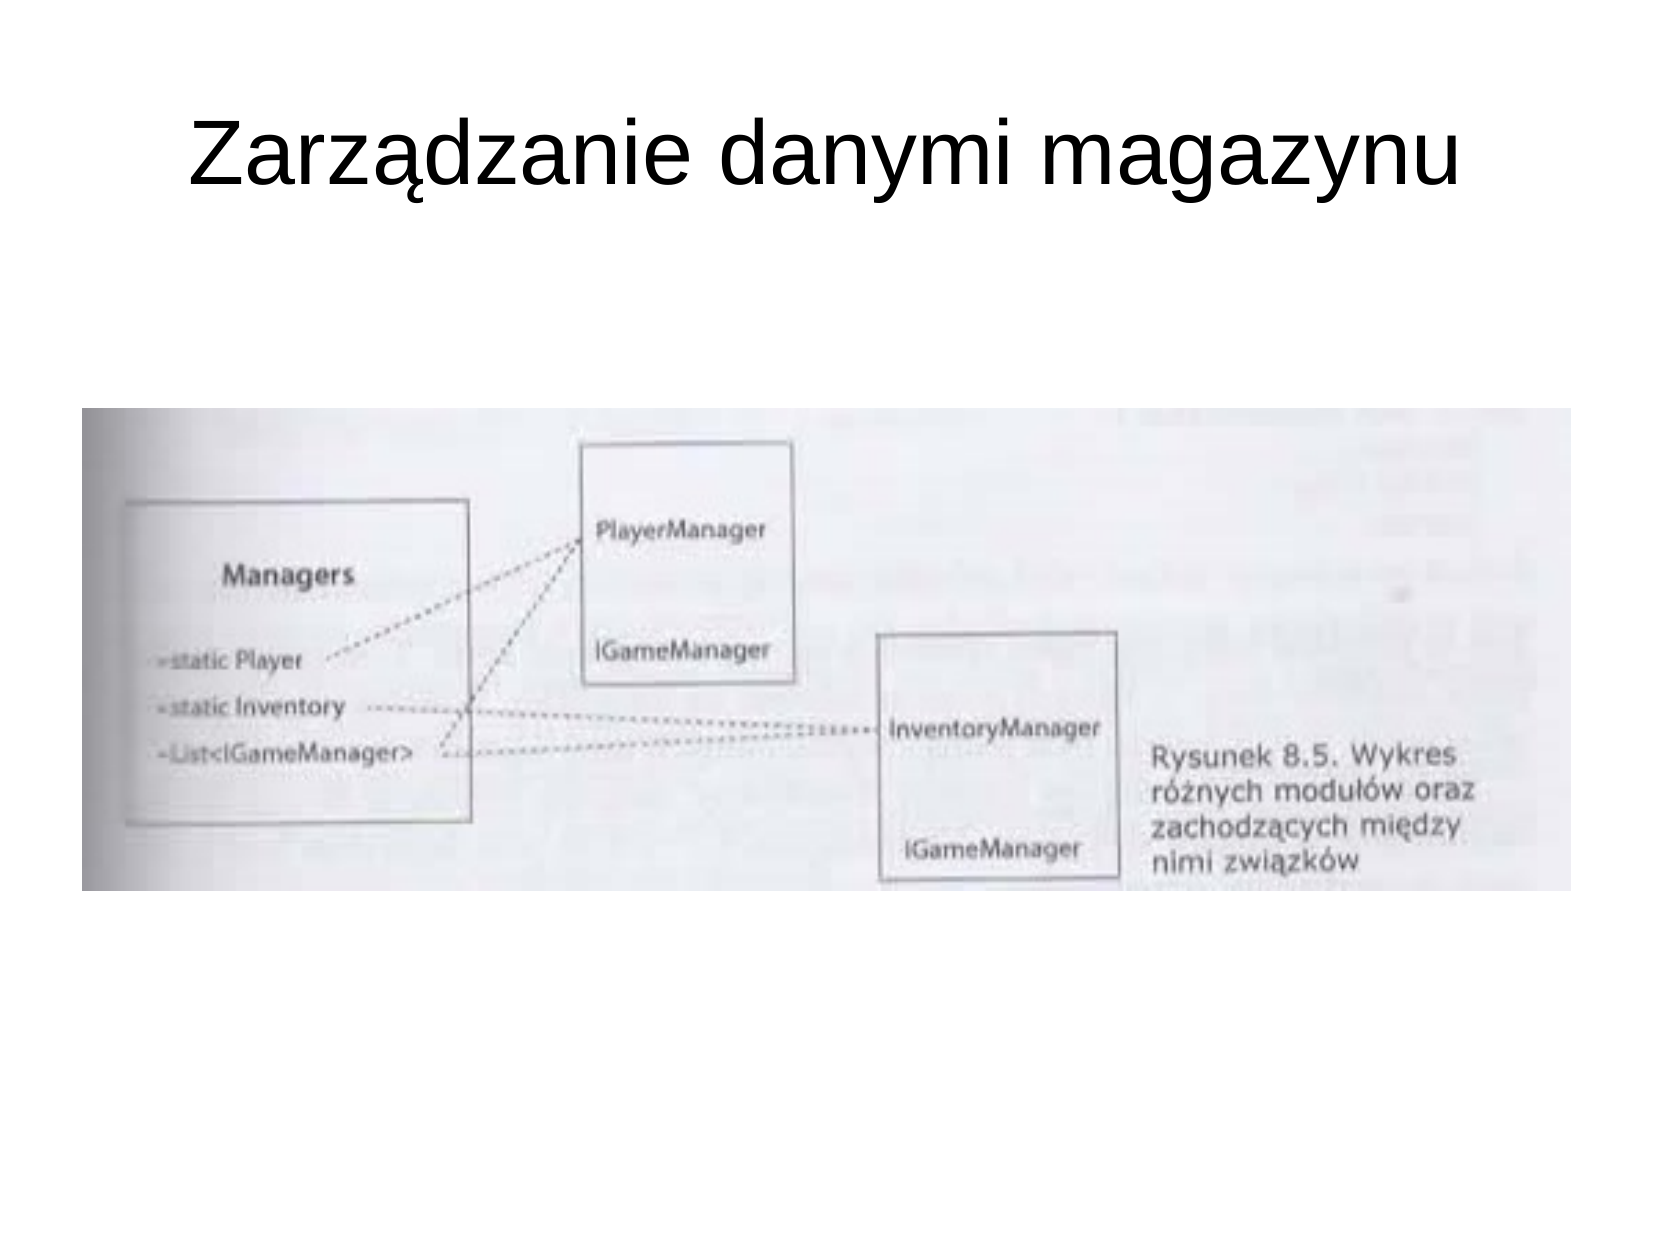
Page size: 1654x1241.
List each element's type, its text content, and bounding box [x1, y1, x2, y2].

picture [82, 408, 1571, 891]
title Zarządzanie danymi magazynu [82, 49, 1571, 257]
